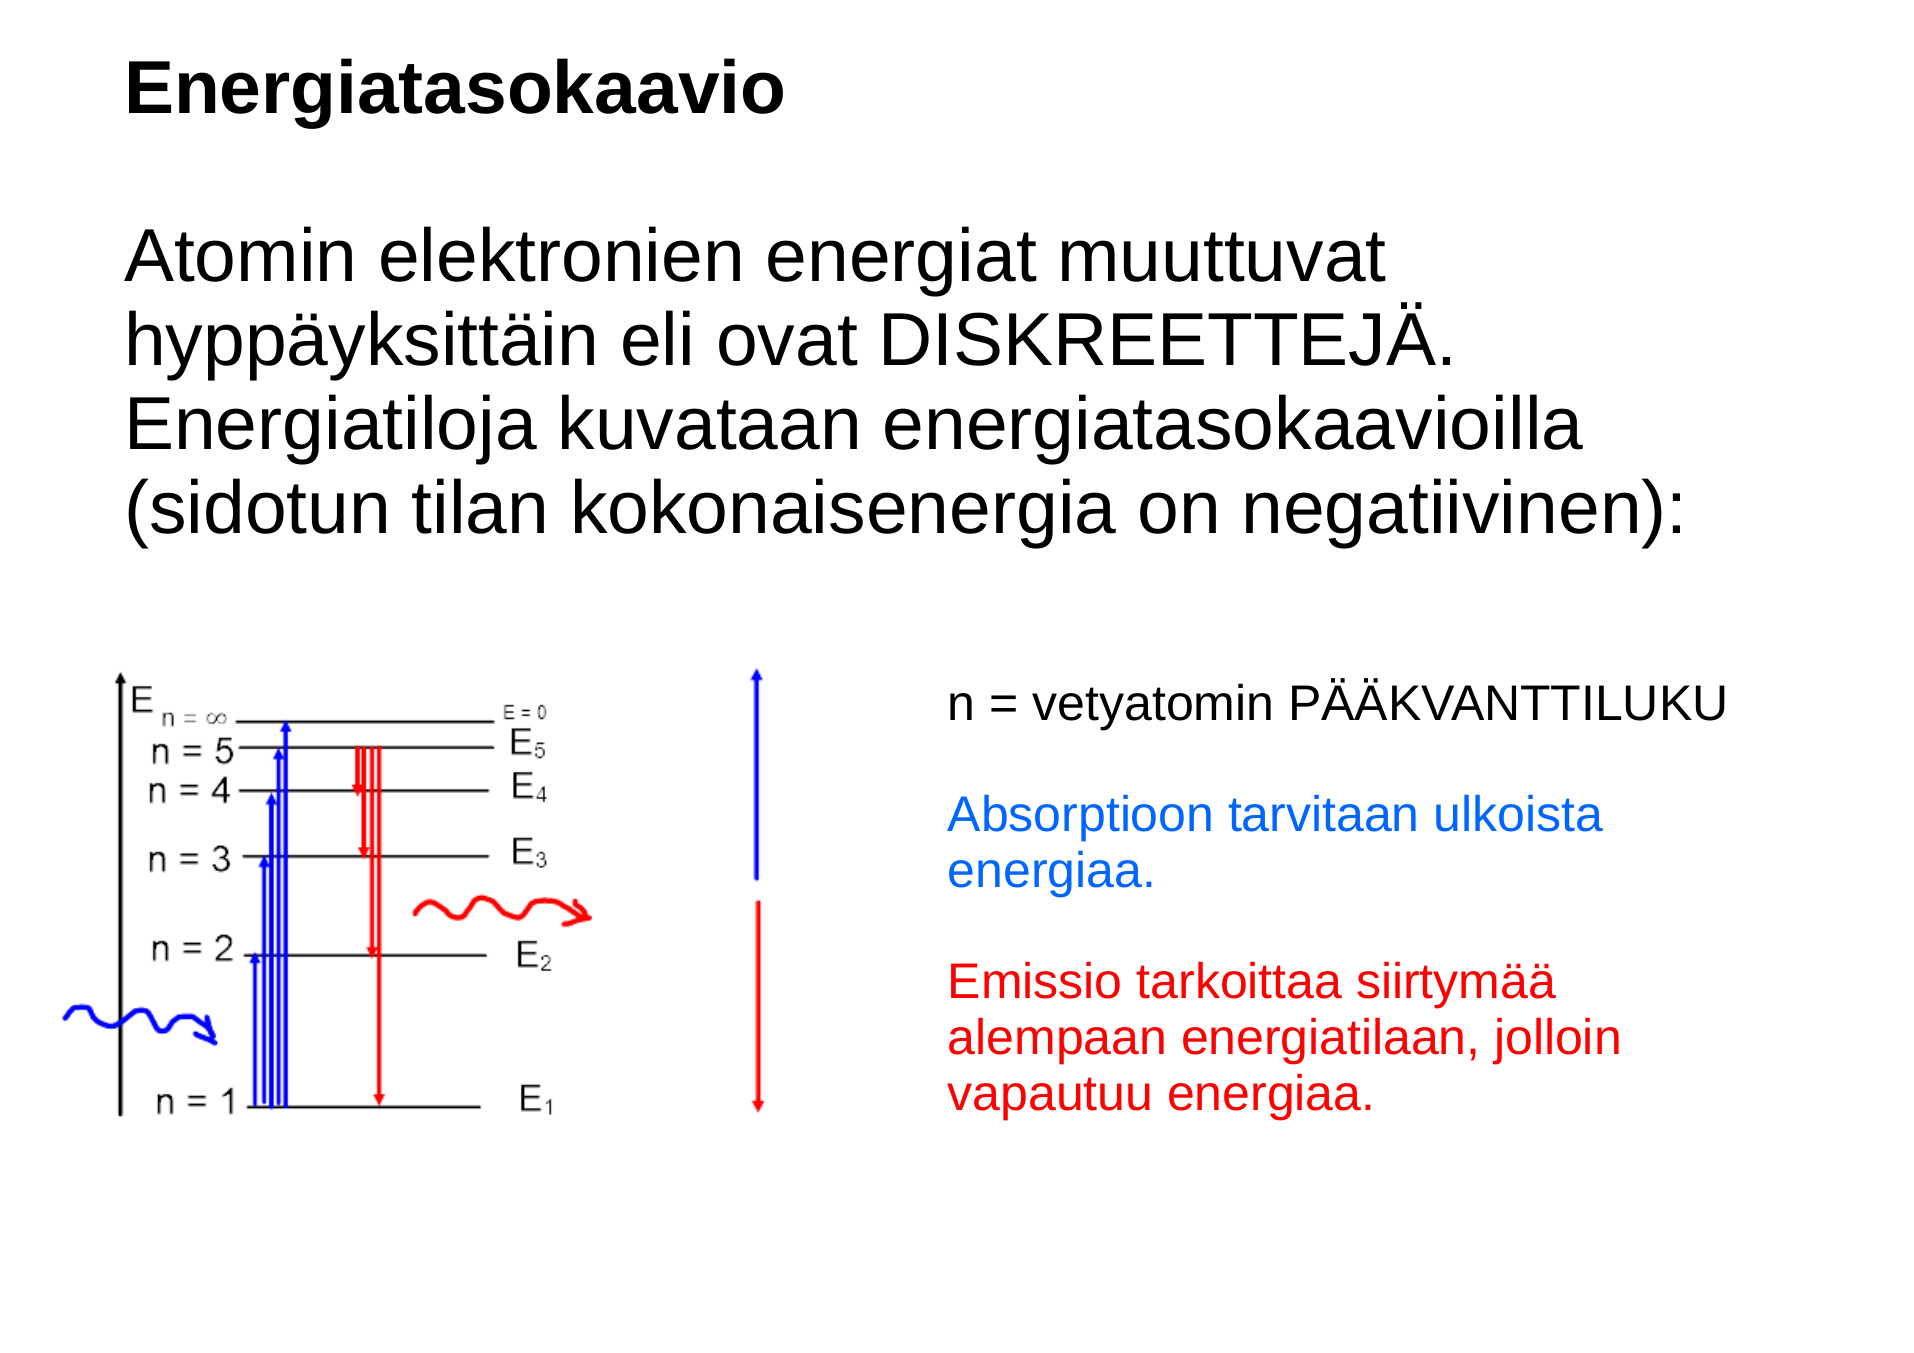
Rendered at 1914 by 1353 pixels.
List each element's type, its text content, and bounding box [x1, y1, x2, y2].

text_box n = vetyatomin PÄÄKVANTTILUKU Absorptioon tarvitaan ulkoista energiaa. Emissio tarkoittaa siirtymää alempaan energiatilaan, jolloin vapautuu energiaa. [933, 667, 1781, 1205]
text_box Energiatasokaavio Atomin elektronien energiat muuttuvat hyppäyksittäin eli ovat DISKREETTEJÄ. Energiatiloja kuvataan energiatasokaavioilla (sidotun tilan kokonaisenergia on negatiivinen): [109, 38, 1859, 696]
picture [25, 574, 628, 1168]
picture [708, 602, 805, 1150]
